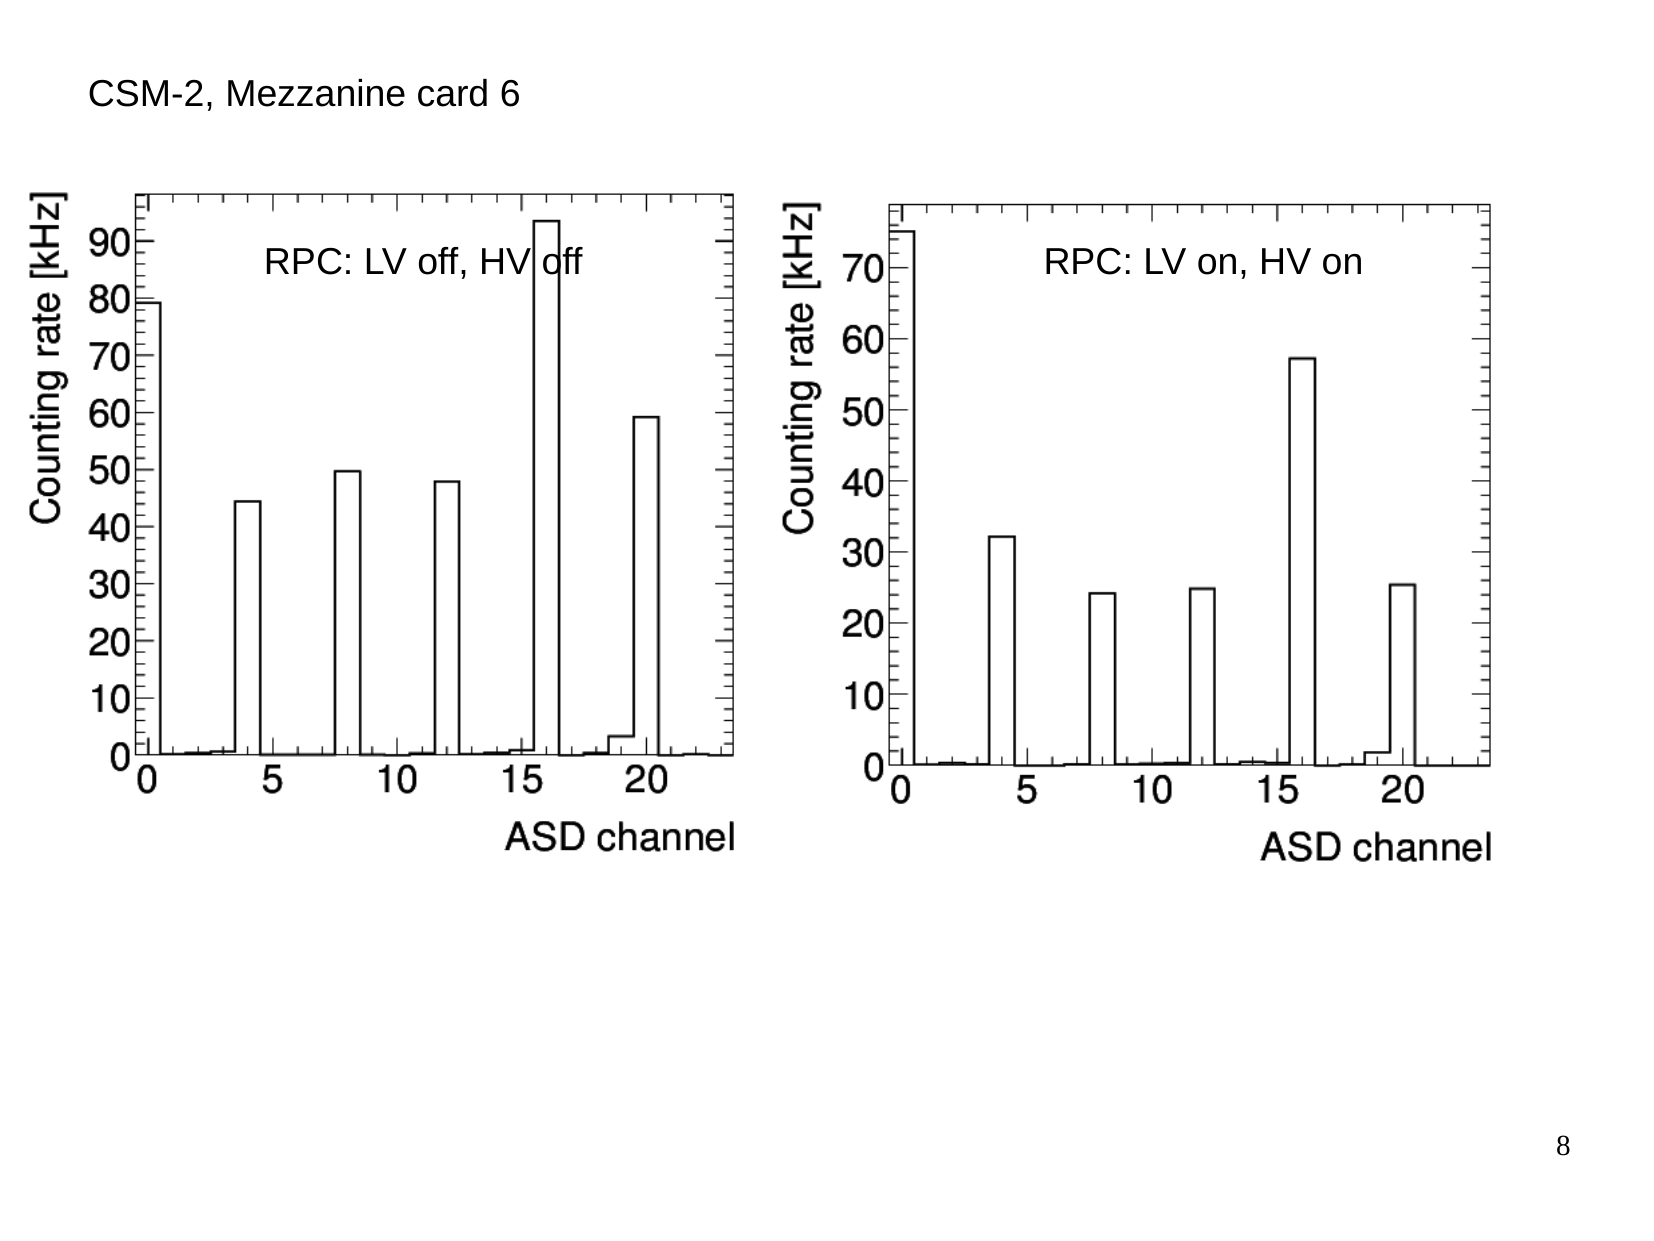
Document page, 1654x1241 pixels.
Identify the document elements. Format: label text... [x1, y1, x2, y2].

text_box CSM-2, Mezzanine card 6 [73, 65, 1512, 123]
text_box RPC: LV on, HV on [1028, 233, 1441, 291]
text_box RPC: LV off, HV off [249, 233, 661, 291]
picture [768, 183, 1519, 879]
picture [7, 170, 758, 870]
